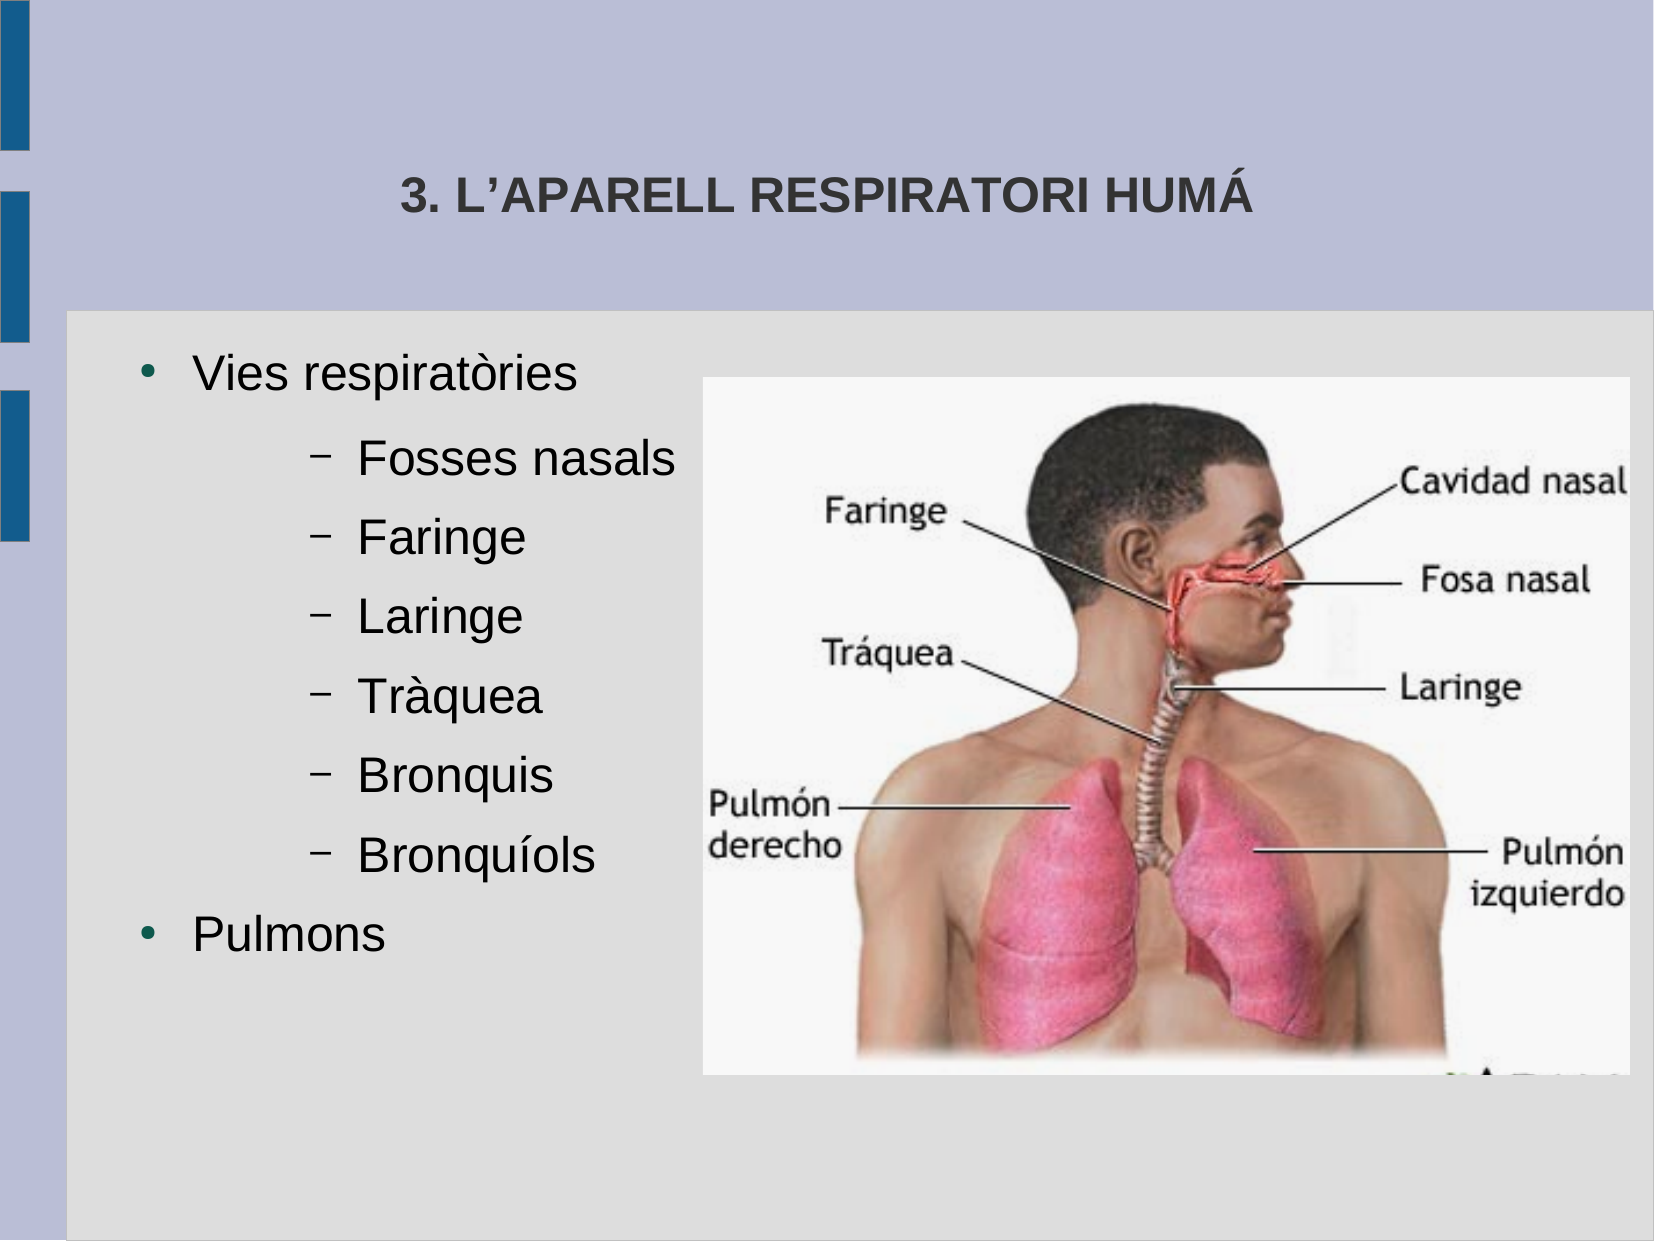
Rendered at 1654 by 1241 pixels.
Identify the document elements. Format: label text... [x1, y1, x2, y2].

title 3. L’APARELL RESPIRATORI HUMÁ [121, 91, 1534, 299]
picture [811, 377, 1630, 1075]
list Vies respiratòries Fosses nasals Faringe Laringe Tràquea Bronquis Bronquíols Pulmons [121, 344, 811, 1127]
